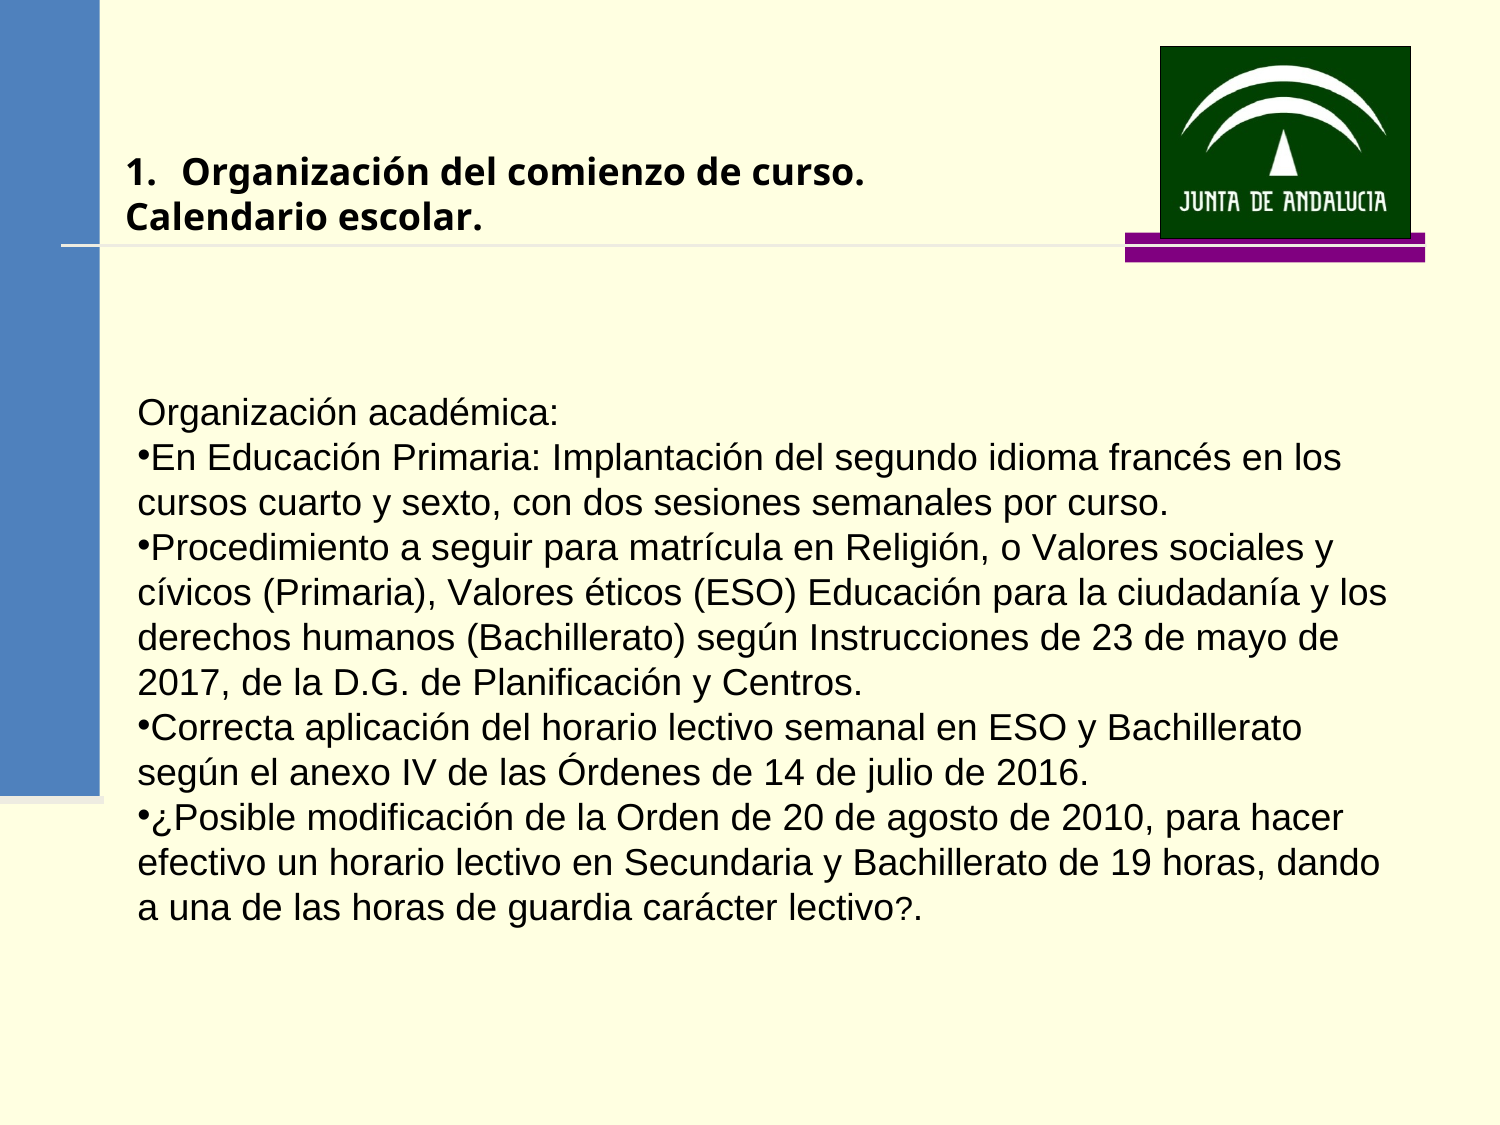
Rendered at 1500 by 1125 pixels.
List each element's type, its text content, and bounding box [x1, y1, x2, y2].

picture [1160, 46, 1410, 239]
text_box Organización académica: En Educación Primaria: Implantación del segundo idioma francés en los cursos cuarto y sexto, con dos sesiones semanales por curso. Procedimiento a seguir para matrícula en Religión, o Valores sociales y cívicos (Primaria), Valores éticos (ESO) Educación para la ciudadanía y los derechos humanos (Bachillerato) según Instrucciones de 23 de mayo de 2017, de la D.G. de Planificación y Centros. Correcta aplicación del horario lectivo semanal en ESO y Bachillerato según el anexo IV de las Órdenes de 14 de julio de 2016. ¿Posible modificación de la Orden de 20 de agosto de 2010, para hacer efectivo un horario lectivo en Secundaria y Bachillerato de 19 horas, dando a una de las horas de guardia carácter lectivo?. [137, 387, 1400, 999]
text_box Organización del comienzo de curso. Calendario escolar. [124, 124, 1426, 313]
